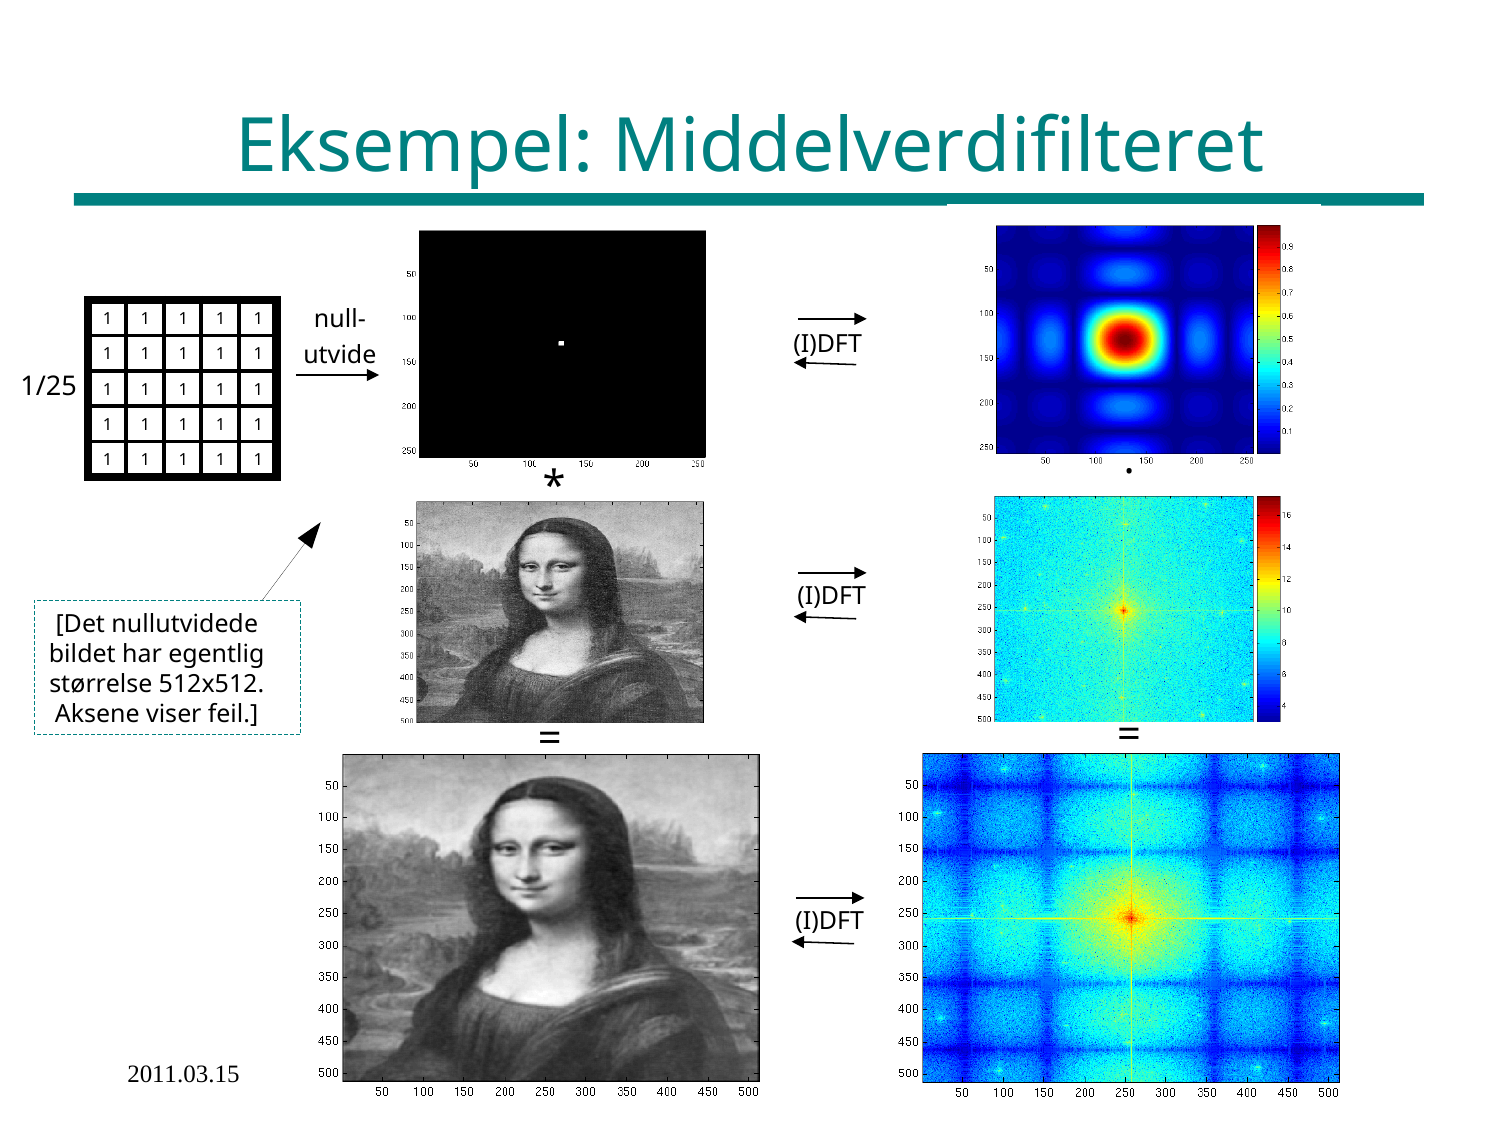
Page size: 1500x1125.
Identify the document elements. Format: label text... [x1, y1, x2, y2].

text_box * [452, 451, 581, 517]
table_cell 1 [92, 337, 124, 369]
text_box 1/25 [0, 361, 92, 410]
text_box (I)DFT [705, 896, 880, 943]
text_box [Det nullutvidede bildet har egentlig størrelse 512x512. Aksene viser feil.] [34, 600, 301, 735]
table_cell 1 [241, 373, 272, 404]
table_header 1 [203, 304, 237, 334]
table_cell 1 [166, 337, 199, 369]
table_cell 1 [166, 408, 199, 440]
table_cell 1 [128, 337, 162, 369]
table_cell 1 [241, 443, 272, 473]
title Eksempel: Middelverdifilteret [112, 60, 1388, 223]
table_cell 1 [203, 408, 237, 440]
text_box = [1027, 698, 1157, 765]
table_cell 1 [203, 337, 237, 369]
table_cell 1 [128, 373, 162, 404]
table_header 1 [166, 304, 199, 334]
table_cell 1 [92, 443, 124, 473]
text_box = [448, 703, 577, 769]
table_header 1 [92, 304, 124, 334]
text_box null- utvide [213, 294, 392, 377]
picture [852, 204, 1389, 1125]
text_box . [1033, 424, 1150, 491]
table_cell 1 [166, 443, 199, 473]
table_header 1 [241, 304, 272, 334]
table_cell 1 [128, 443, 162, 473]
text_box (I)DFT [703, 319, 877, 366]
picture [272, 209, 809, 1125]
text_box (I)DFT [707, 571, 882, 618]
table_cell 1 [203, 373, 237, 404]
table_cell 1 [92, 373, 124, 404]
table_cell 1 [92, 408, 124, 440]
table_cell 1 [241, 408, 272, 440]
table_cell 1 [241, 337, 272, 369]
table_cell 1 [128, 408, 162, 440]
table_cell 1 [166, 373, 199, 404]
table_cell 1 [203, 443, 237, 473]
table_header 1 [128, 304, 162, 334]
